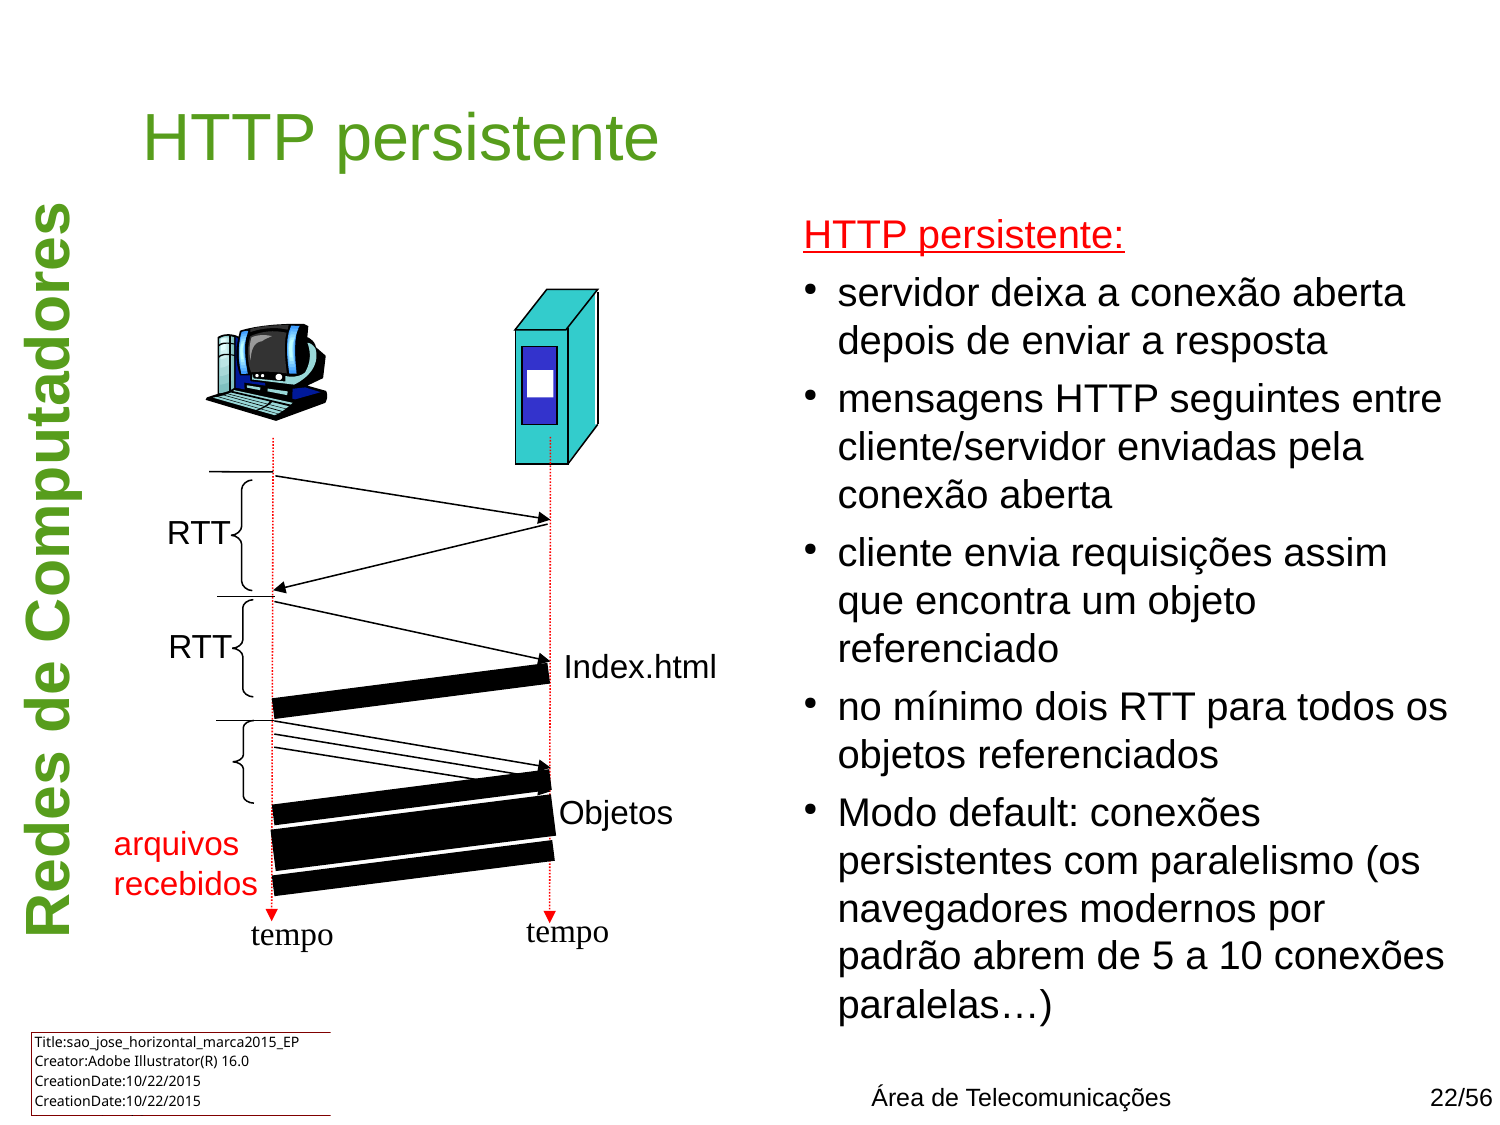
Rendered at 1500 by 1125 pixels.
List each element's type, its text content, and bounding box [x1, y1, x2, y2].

title HTTP persistente [127, 69, 1403, 208]
text_box Index.html [513, 637, 733, 694]
picture [205, 322, 330, 421]
text_box Objetos [508, 783, 689, 839]
text_box RTT [118, 617, 248, 674]
text_box [124, 177, 770, 465]
text_box arquivos recebidos [98, 814, 274, 911]
text_box HTTP persistente: servidor deixa a conexão aberta depois de enviar a resposta mensagens HTTP seguintes entre cliente/servidor enviadas pela conexão aberta cliente envia requisições assim que encontra um objeto referenciado no mínimo dois RTT para todos os objetos referenciados Modo default: conexões persistentes com paralelismo (os navegadores modernos por padrão abrem de 5 a 10 conexões paralelas…) [788, 200, 1473, 1040]
text_box RTT [116, 503, 246, 559]
text_box tempo [511, 901, 625, 958]
text_box tempo [236, 904, 350, 961]
